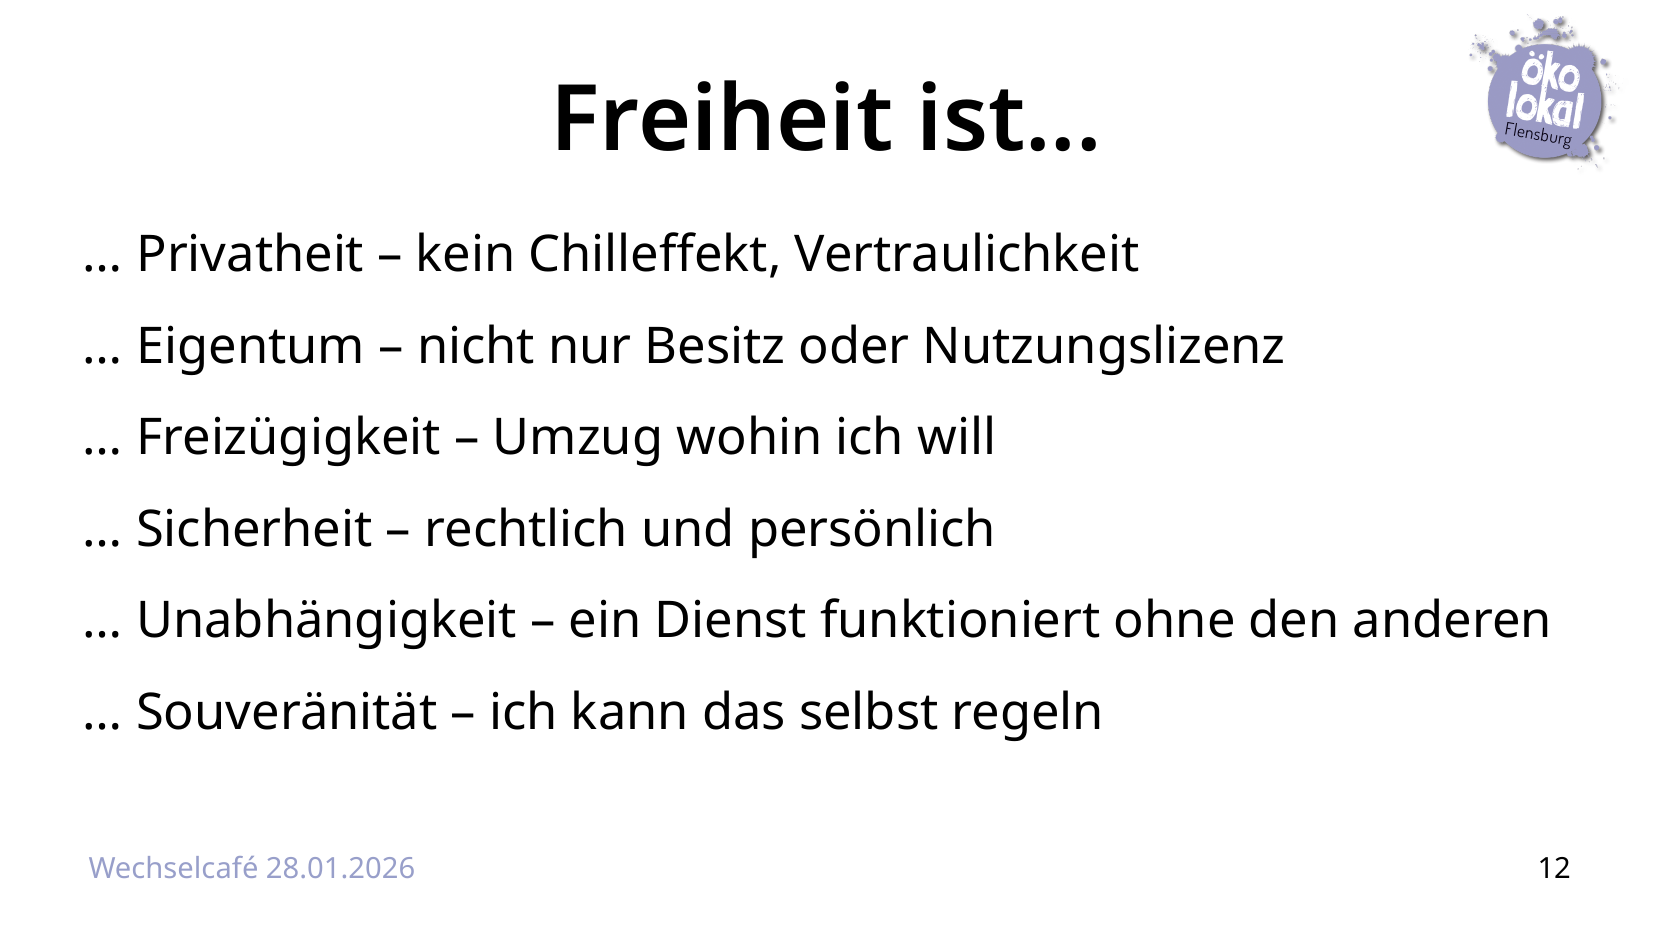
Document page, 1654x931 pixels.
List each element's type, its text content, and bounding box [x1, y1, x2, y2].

list … Privatheit – kein Chilleffekt, Vertraulichkeit … Eigentum – nicht nur Besitz oder Nutzungslizenz … Freizügigkeit – Umzug wohin ich will … Sicherheit – rechtlich und persönlich … Unabhängigkeit – ein Dienst funktioniert ohne den anderen … Souveränität – ich kann das selbst regeln [82, 217, 1571, 758]
picture [1444, 0, 1654, 178]
title Freiheit ist... [82, 37, 1571, 193]
